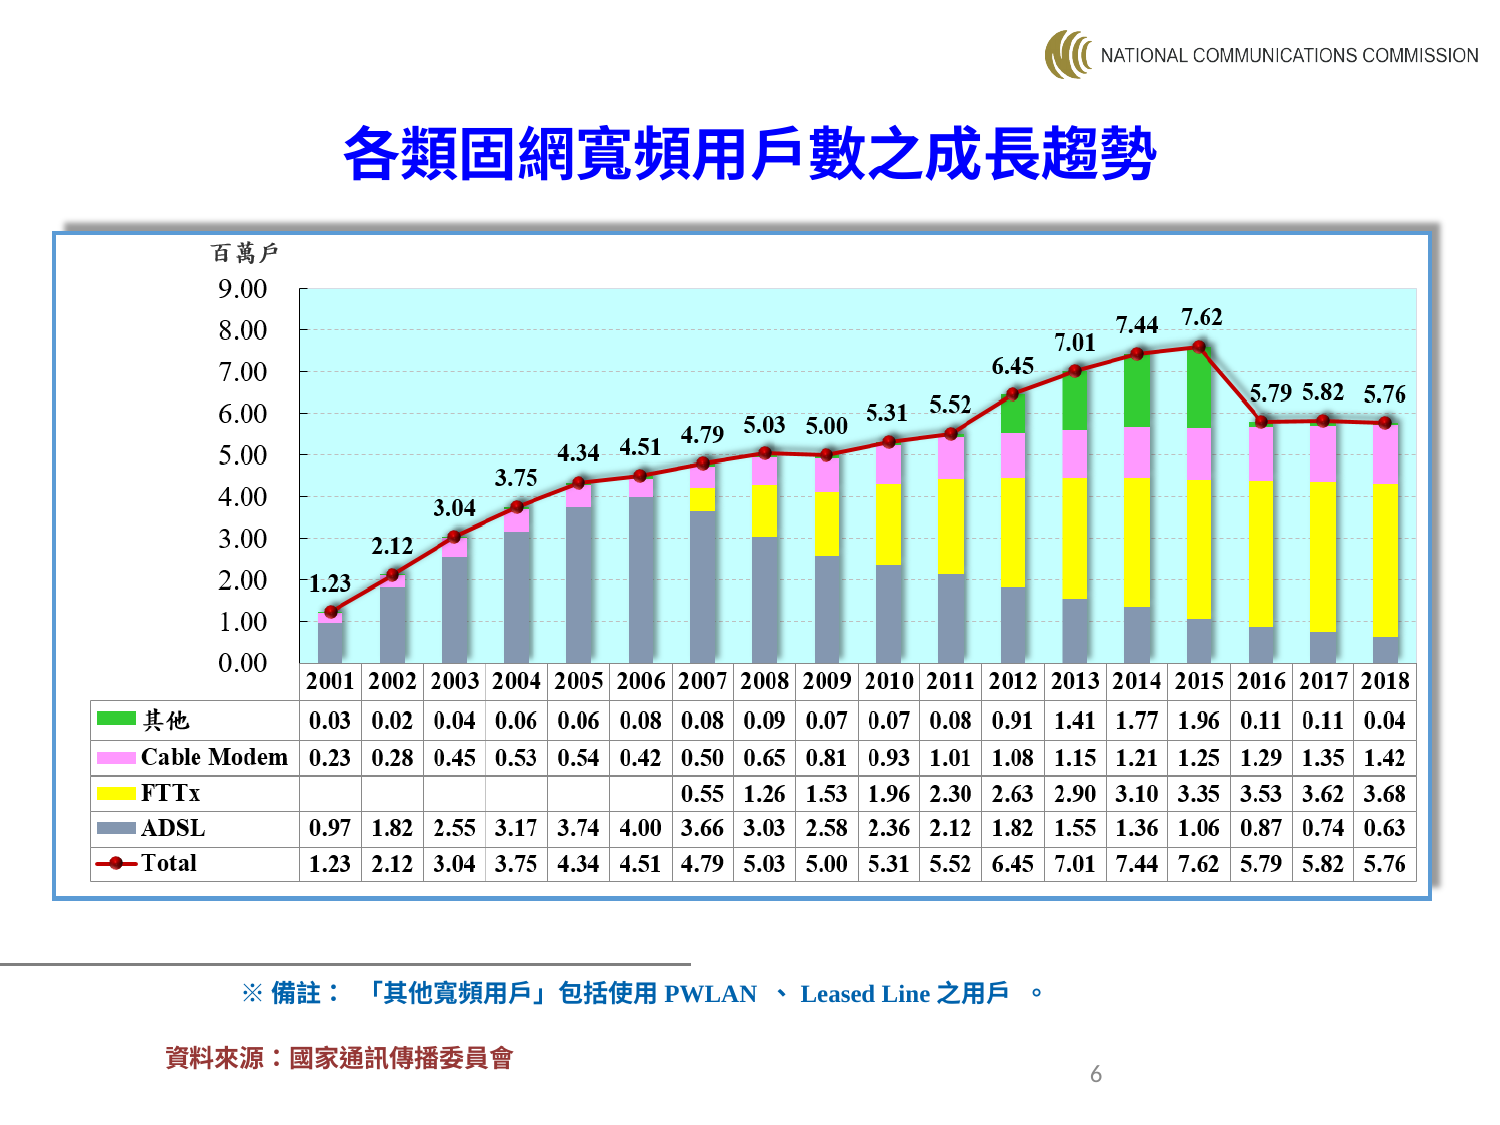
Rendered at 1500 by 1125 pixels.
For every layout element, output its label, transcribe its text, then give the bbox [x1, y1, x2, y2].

picture [1045, 30, 1479, 79]
text_box ※備註： 「其他寬頻用戶」包括使用PWLAN 、Leased Line之用戶 。 [0, 964, 1424, 1016]
text_box 各類固網寬頻用戶數之成長趨勢 [0, 90, 1500, 216]
picture [52, 215, 1448, 901]
text_box [1074, 1042, 1426, 1103]
text_box 資料來源：國家通訊傳播委員會 [0, 1035, 703, 1081]
